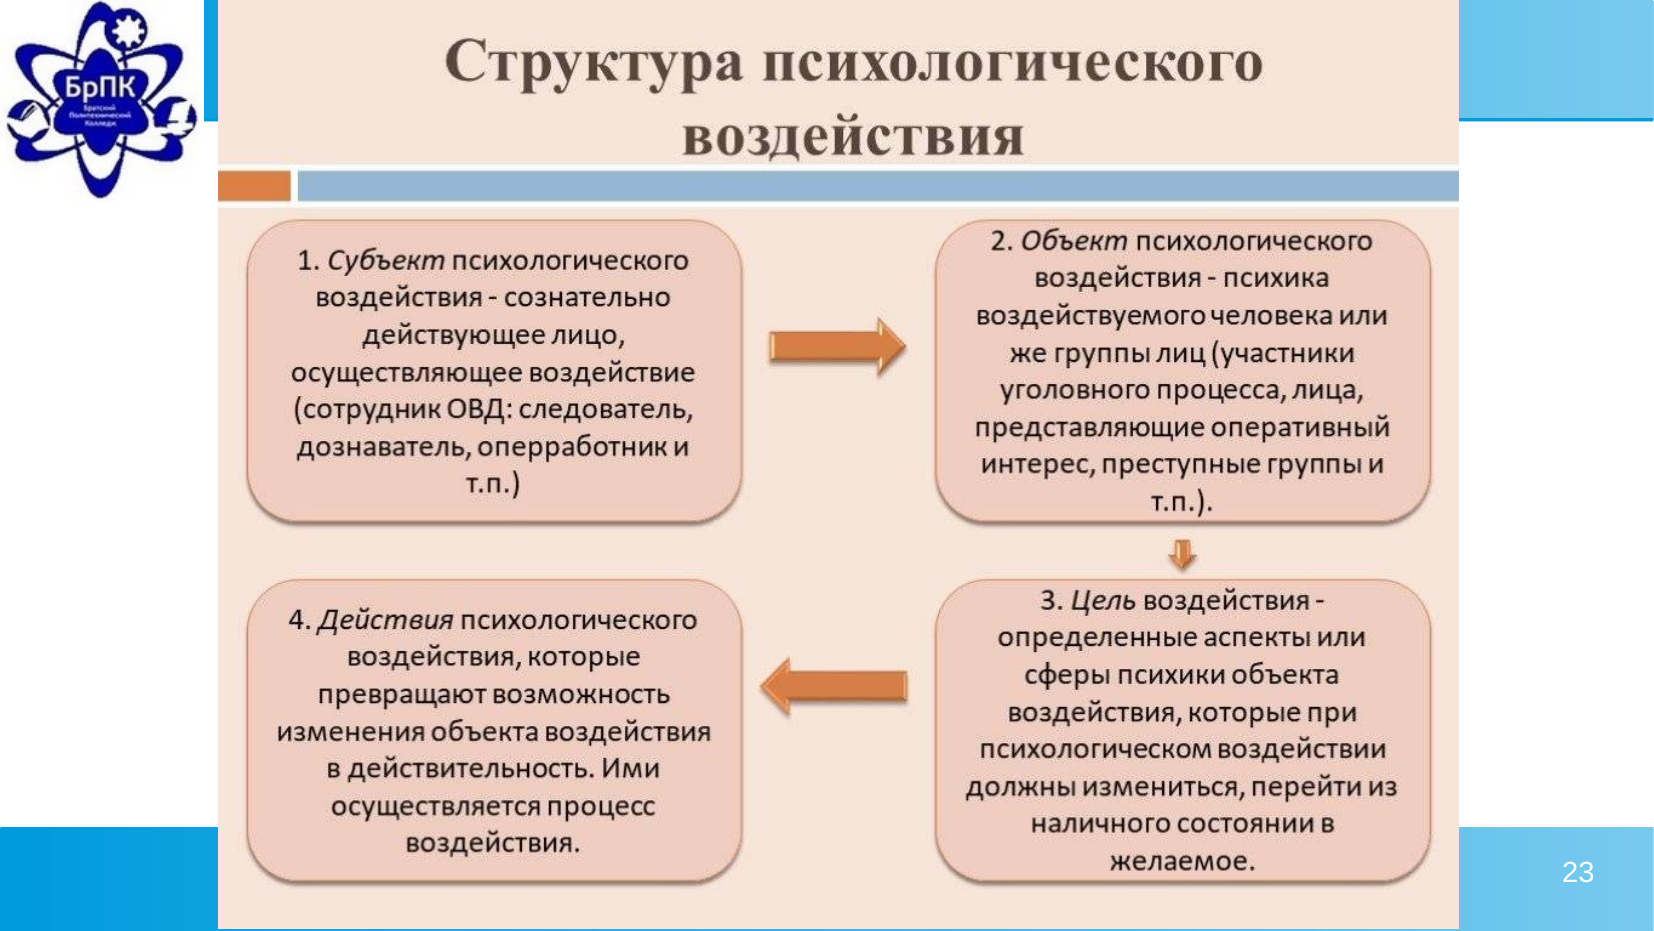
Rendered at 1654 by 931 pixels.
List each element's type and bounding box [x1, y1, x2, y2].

picture [0, 0, 204, 203]
picture [218, 0, 1459, 929]
